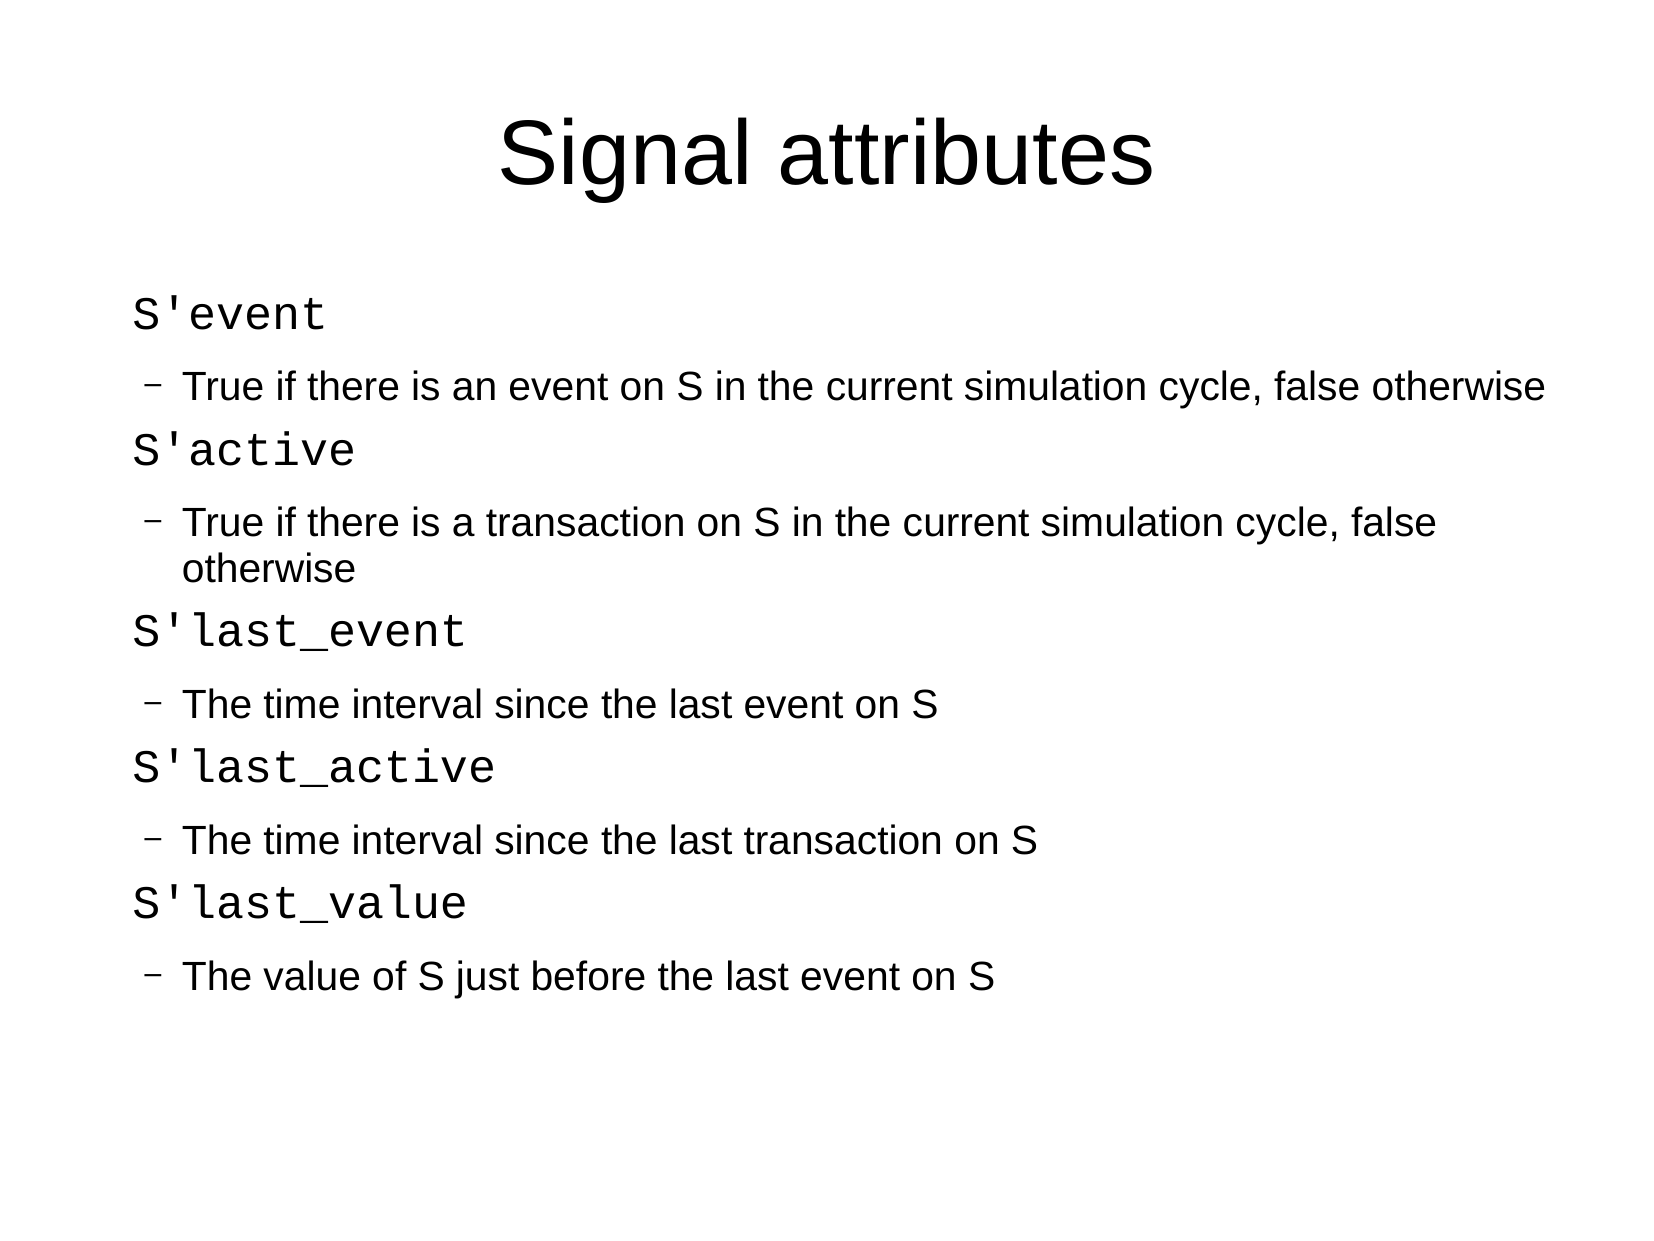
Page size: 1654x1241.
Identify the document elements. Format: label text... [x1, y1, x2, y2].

list S'event True if there is an event on S in the current simulation cycle, false otherwise S'active True if there is a transaction on S in the current simulation cycle, false otherwise S'last_event The time interval since the last event on S S'last_active The time interval since the last transaction on S S'last_value The value of S just before the last event on S [82, 290, 1571, 1010]
title Signal attributes [82, 49, 1571, 257]
